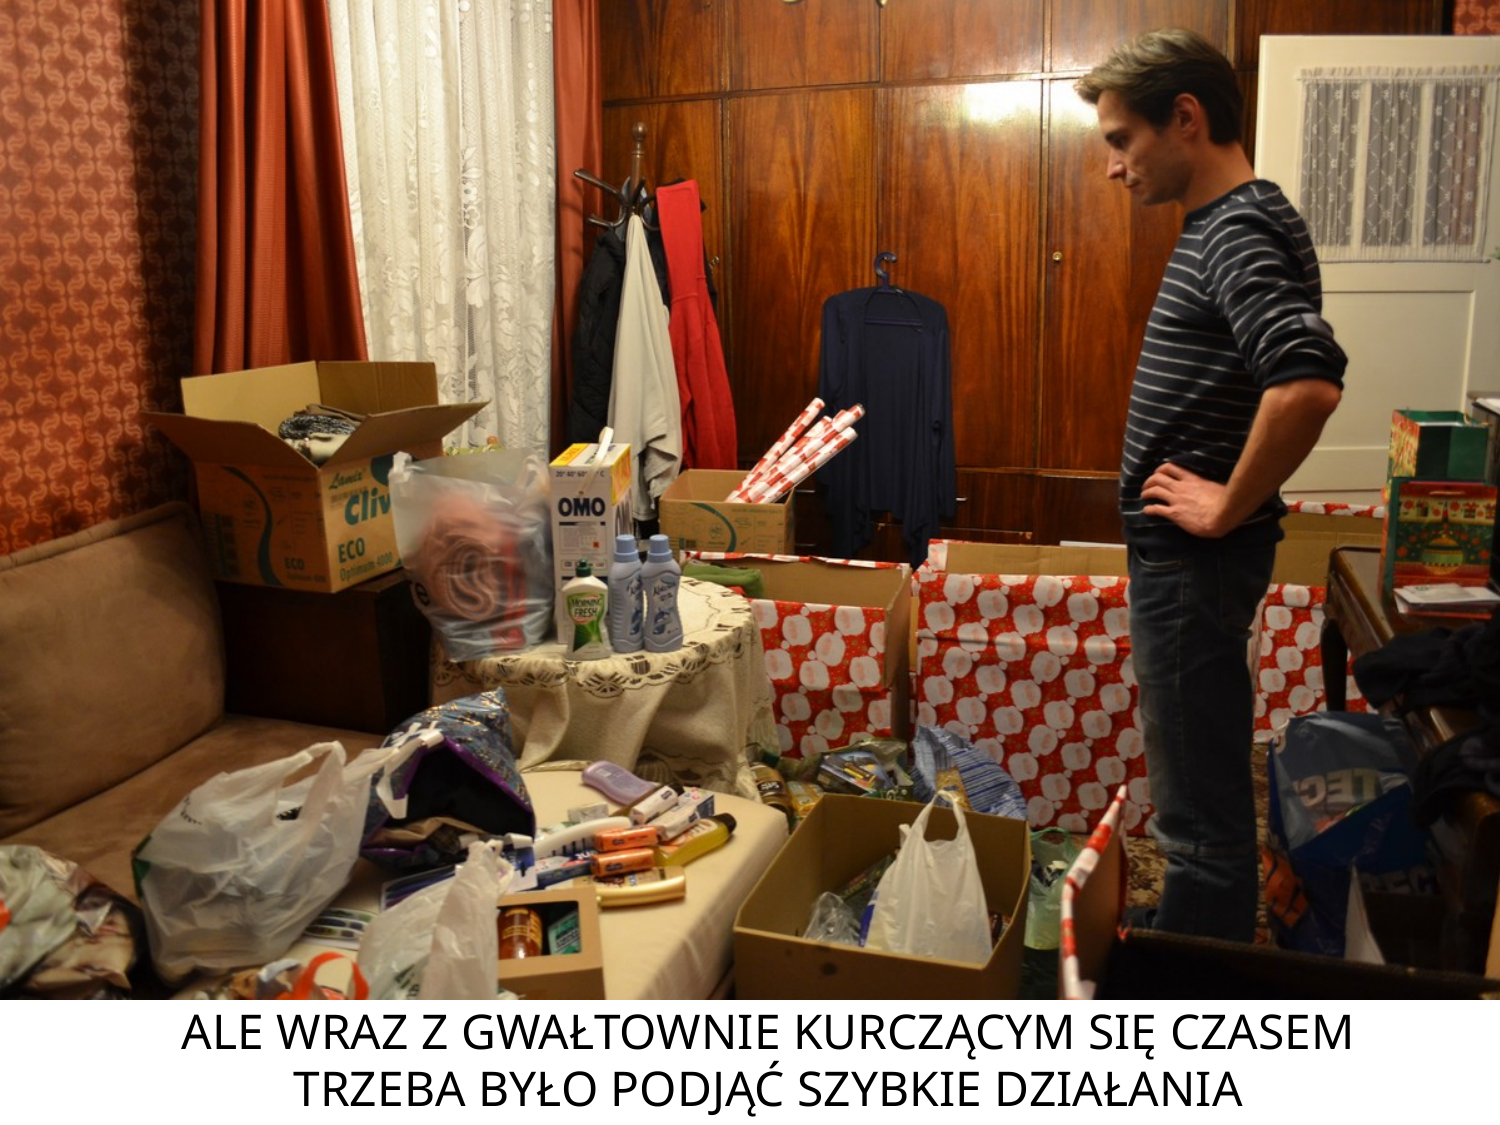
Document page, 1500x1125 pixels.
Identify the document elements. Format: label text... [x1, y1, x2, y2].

picture [0, 0, 1500, 1000]
text_box ALE WRAZ Z GWAŁTOWNIE KURCZĄCYM SIĘ CZASEM TRZEBA BYŁO PODJĄĆ SZYBKIE DZIAŁANIA [38, 993, 1500, 1125]
